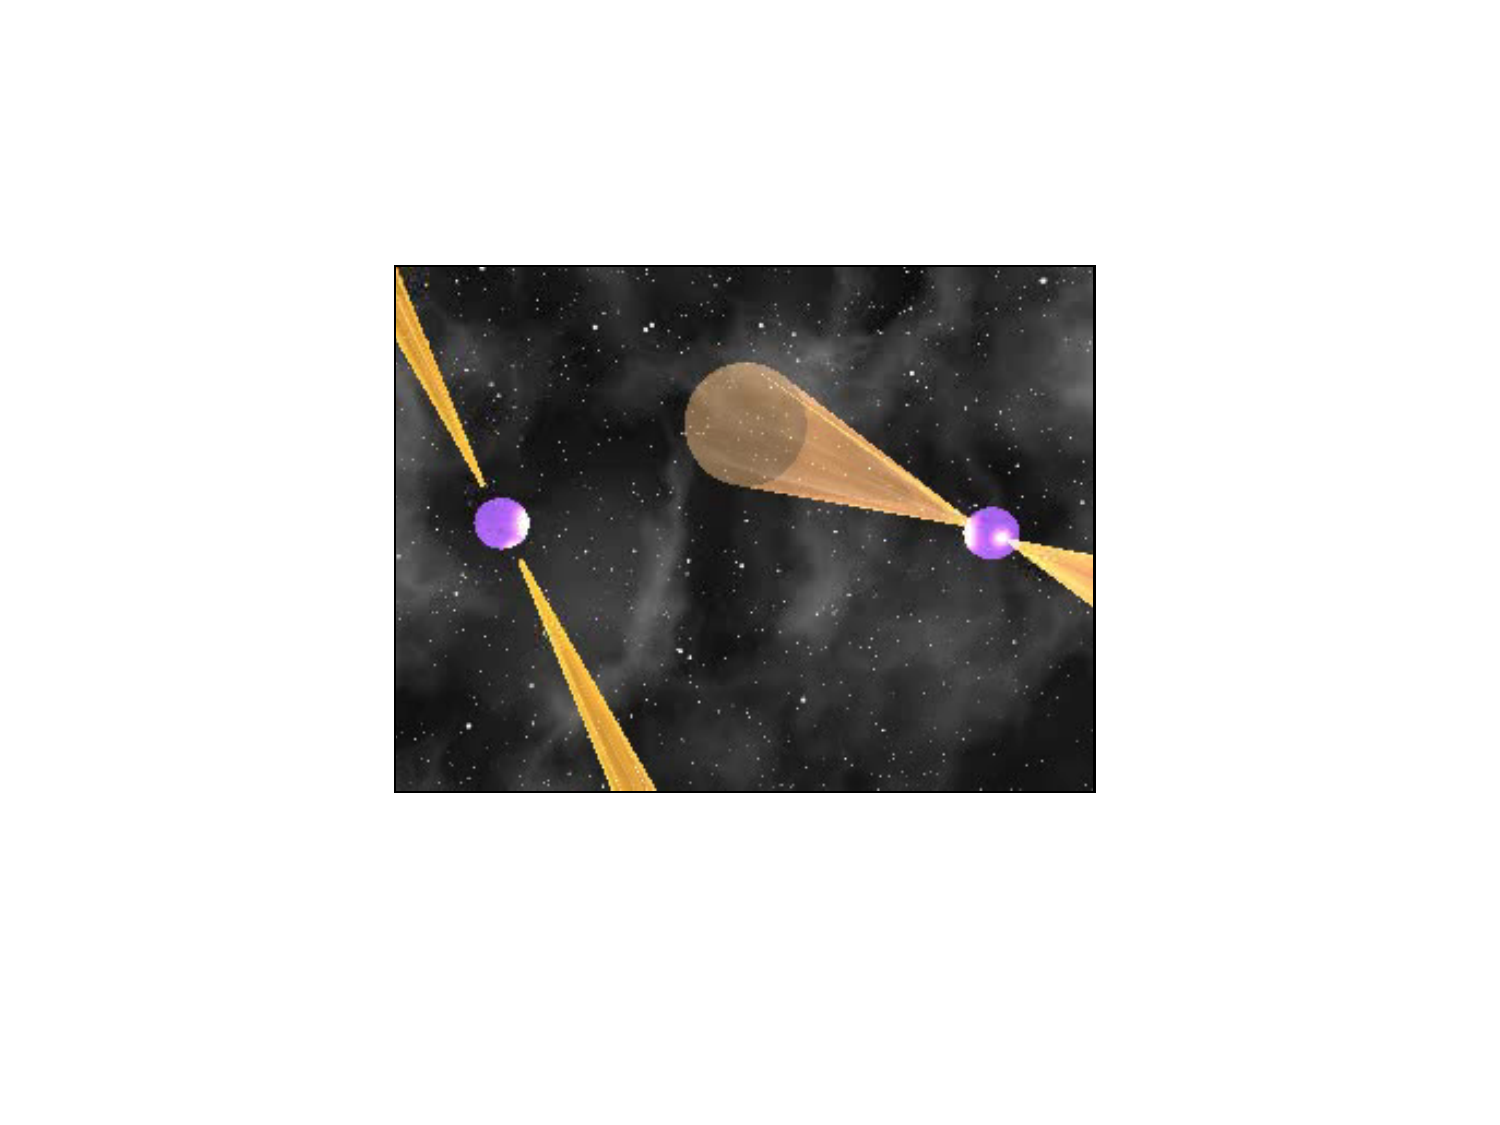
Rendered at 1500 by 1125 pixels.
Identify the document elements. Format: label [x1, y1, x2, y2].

picture [395, 267, 1094, 791]
